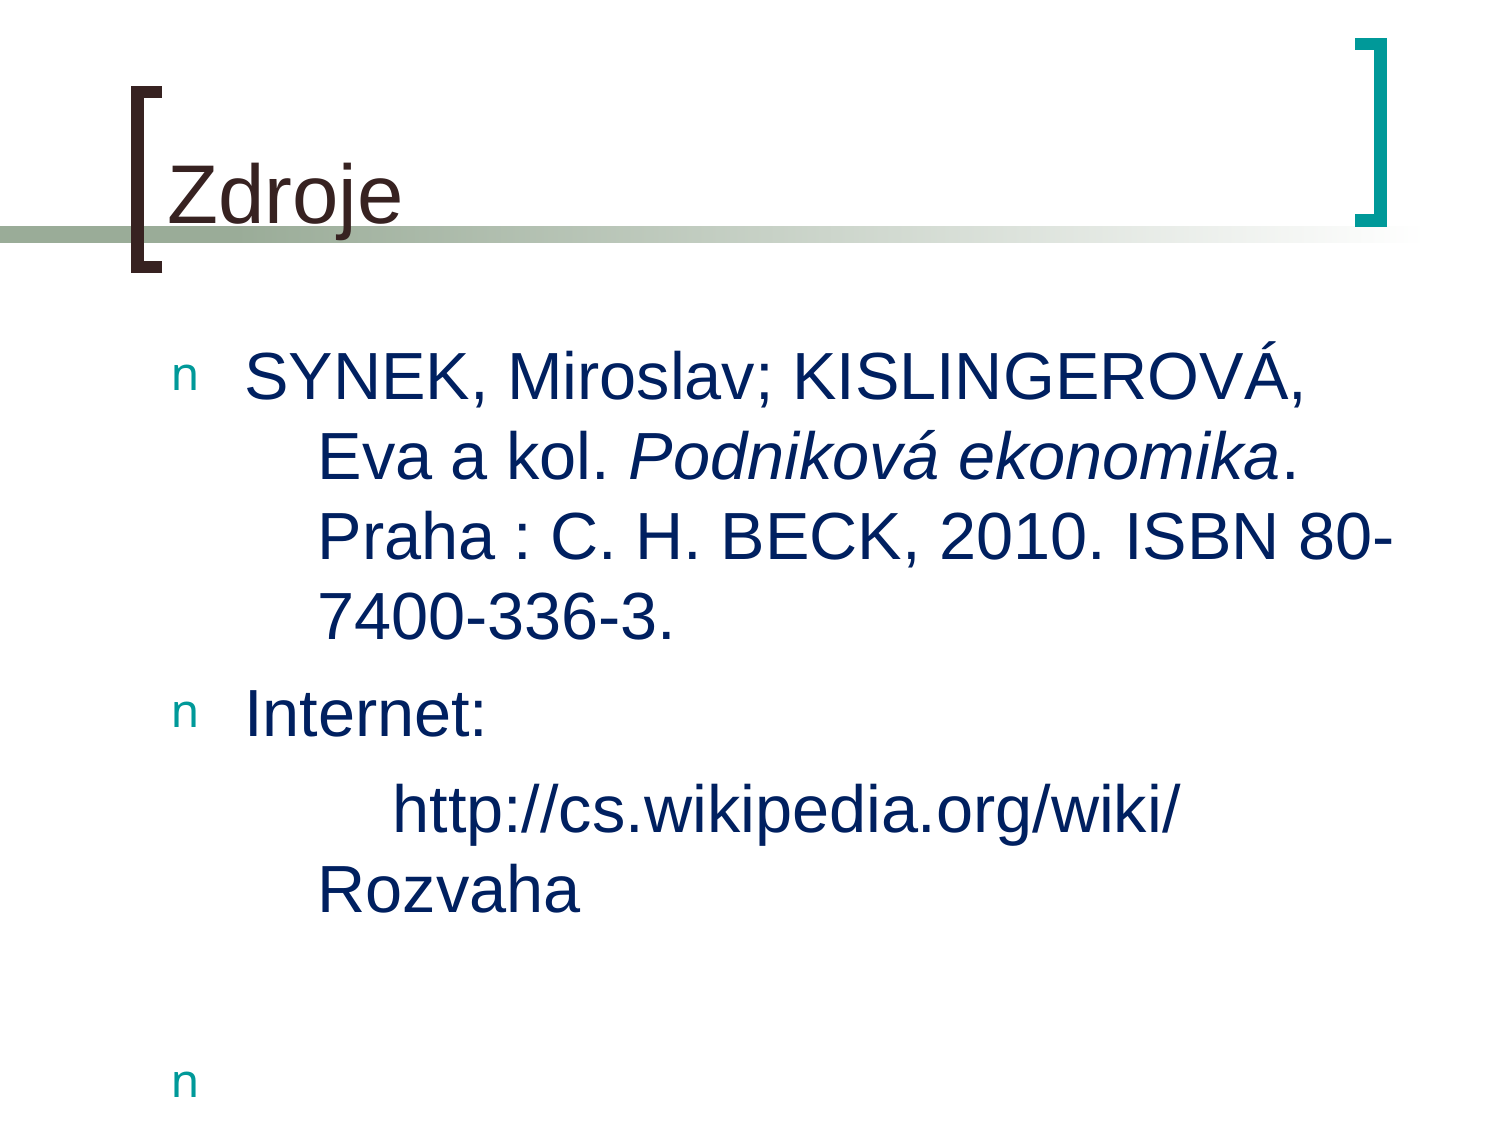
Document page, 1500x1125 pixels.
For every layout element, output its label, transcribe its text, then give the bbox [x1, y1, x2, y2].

list SYNEK, Miroslav; KISLINGEROVÁ, Eva a kol. Podniková ekonomika. Praha : C. H. BECK, 2010. ISBN 80-7400-336-3. Internet: http://cs.wikipedia.org/wiki/Rozvaha [155, 324, 1413, 1000]
title Zdroje [152, 15, 1328, 248]
